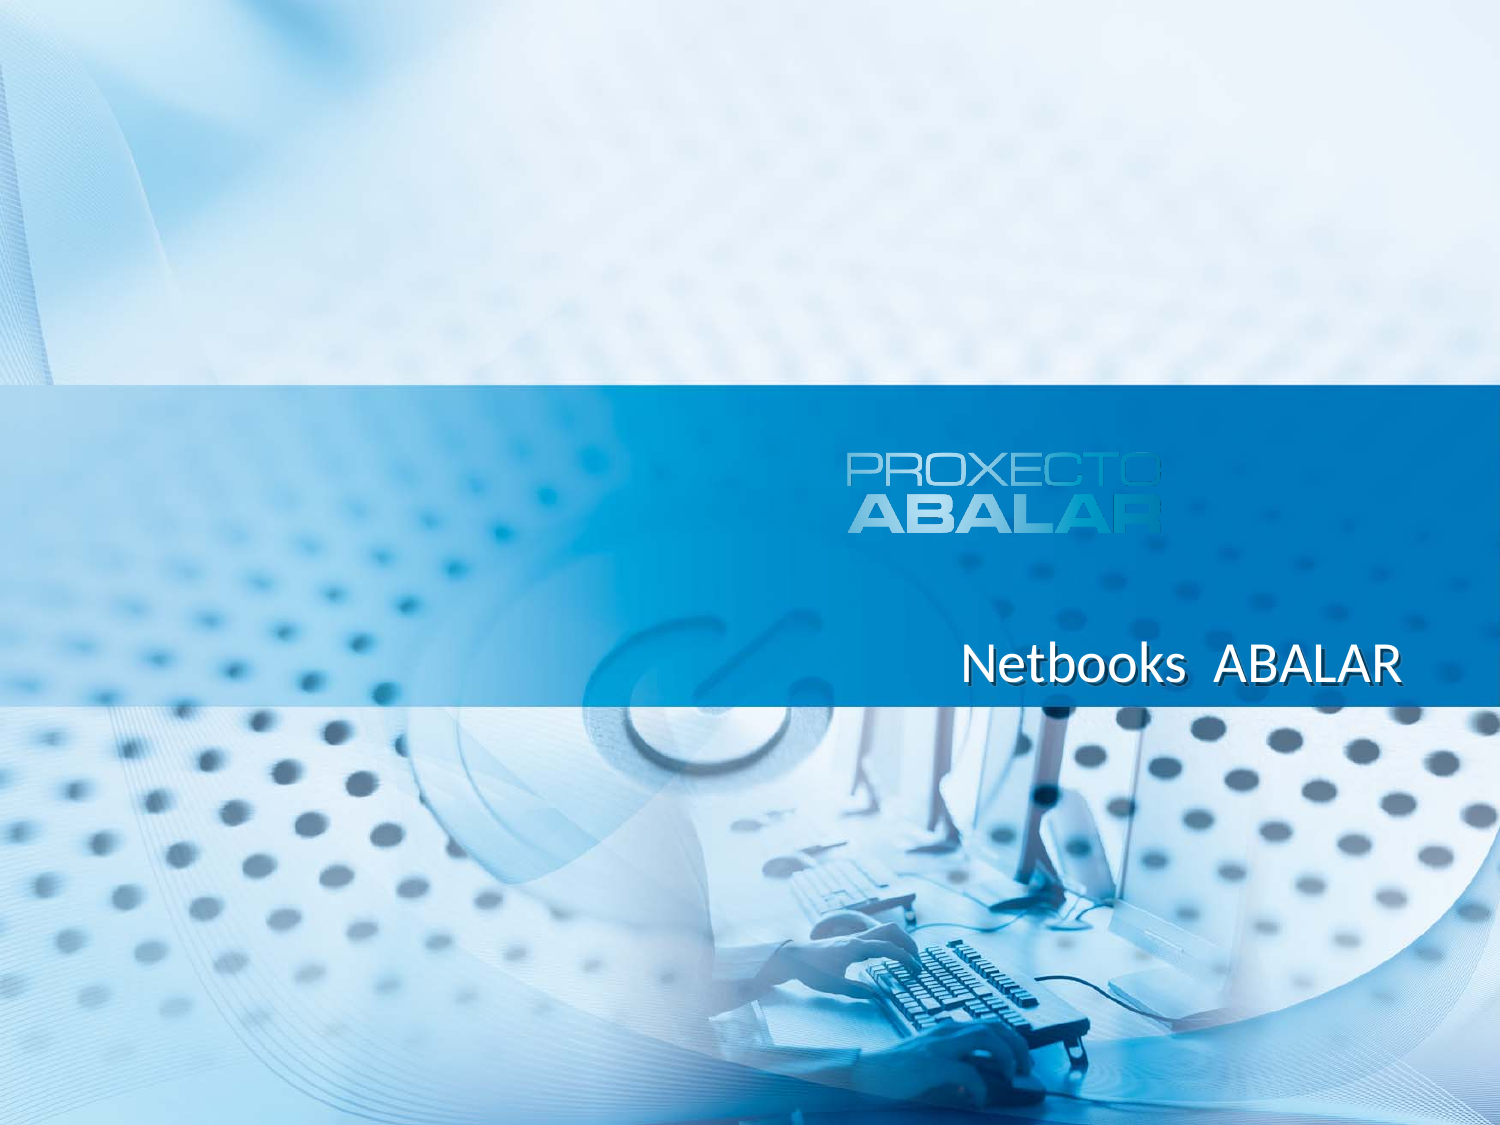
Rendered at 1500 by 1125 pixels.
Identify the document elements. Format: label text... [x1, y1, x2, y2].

text_box Netbooks ABALAR [363, 546, 1418, 702]
picture [0, 0, 1500, 1125]
